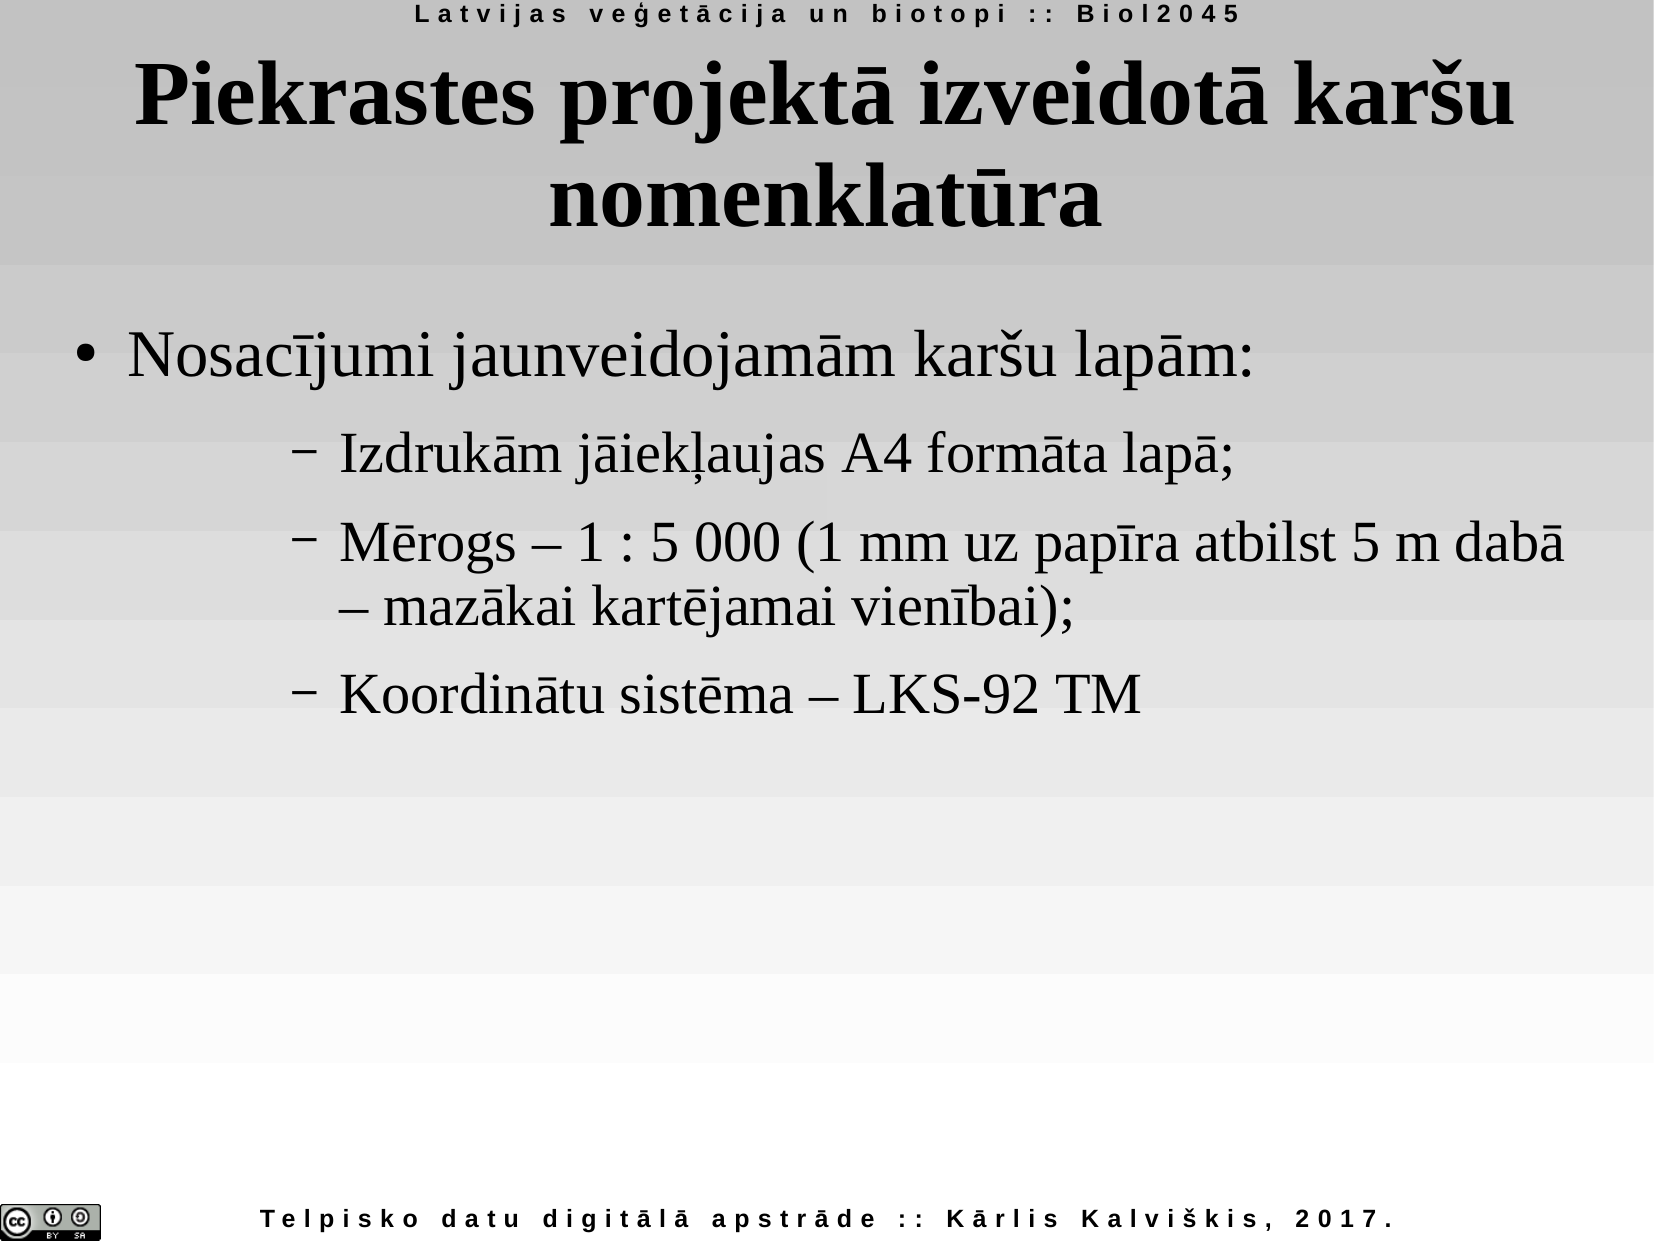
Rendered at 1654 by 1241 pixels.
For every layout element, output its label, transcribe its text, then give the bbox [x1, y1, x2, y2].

title Piekrastes projektā izveidotā karšu nomenklatūra [0, 1, 1654, 287]
picture [0, 287, 1654, 1241]
list Nosacījumi jaunveidojamām karšu lapām: Izdrukām jāiekļaujas A4 formāta lapā; Mērogs – 1 : 5 000 (1 mm uz papīra atbilst 5 m dabā – mazākai kartējamai vienībai); Koordinātu sistēma – LKS-92 TM [56, 317, 1600, 1175]
